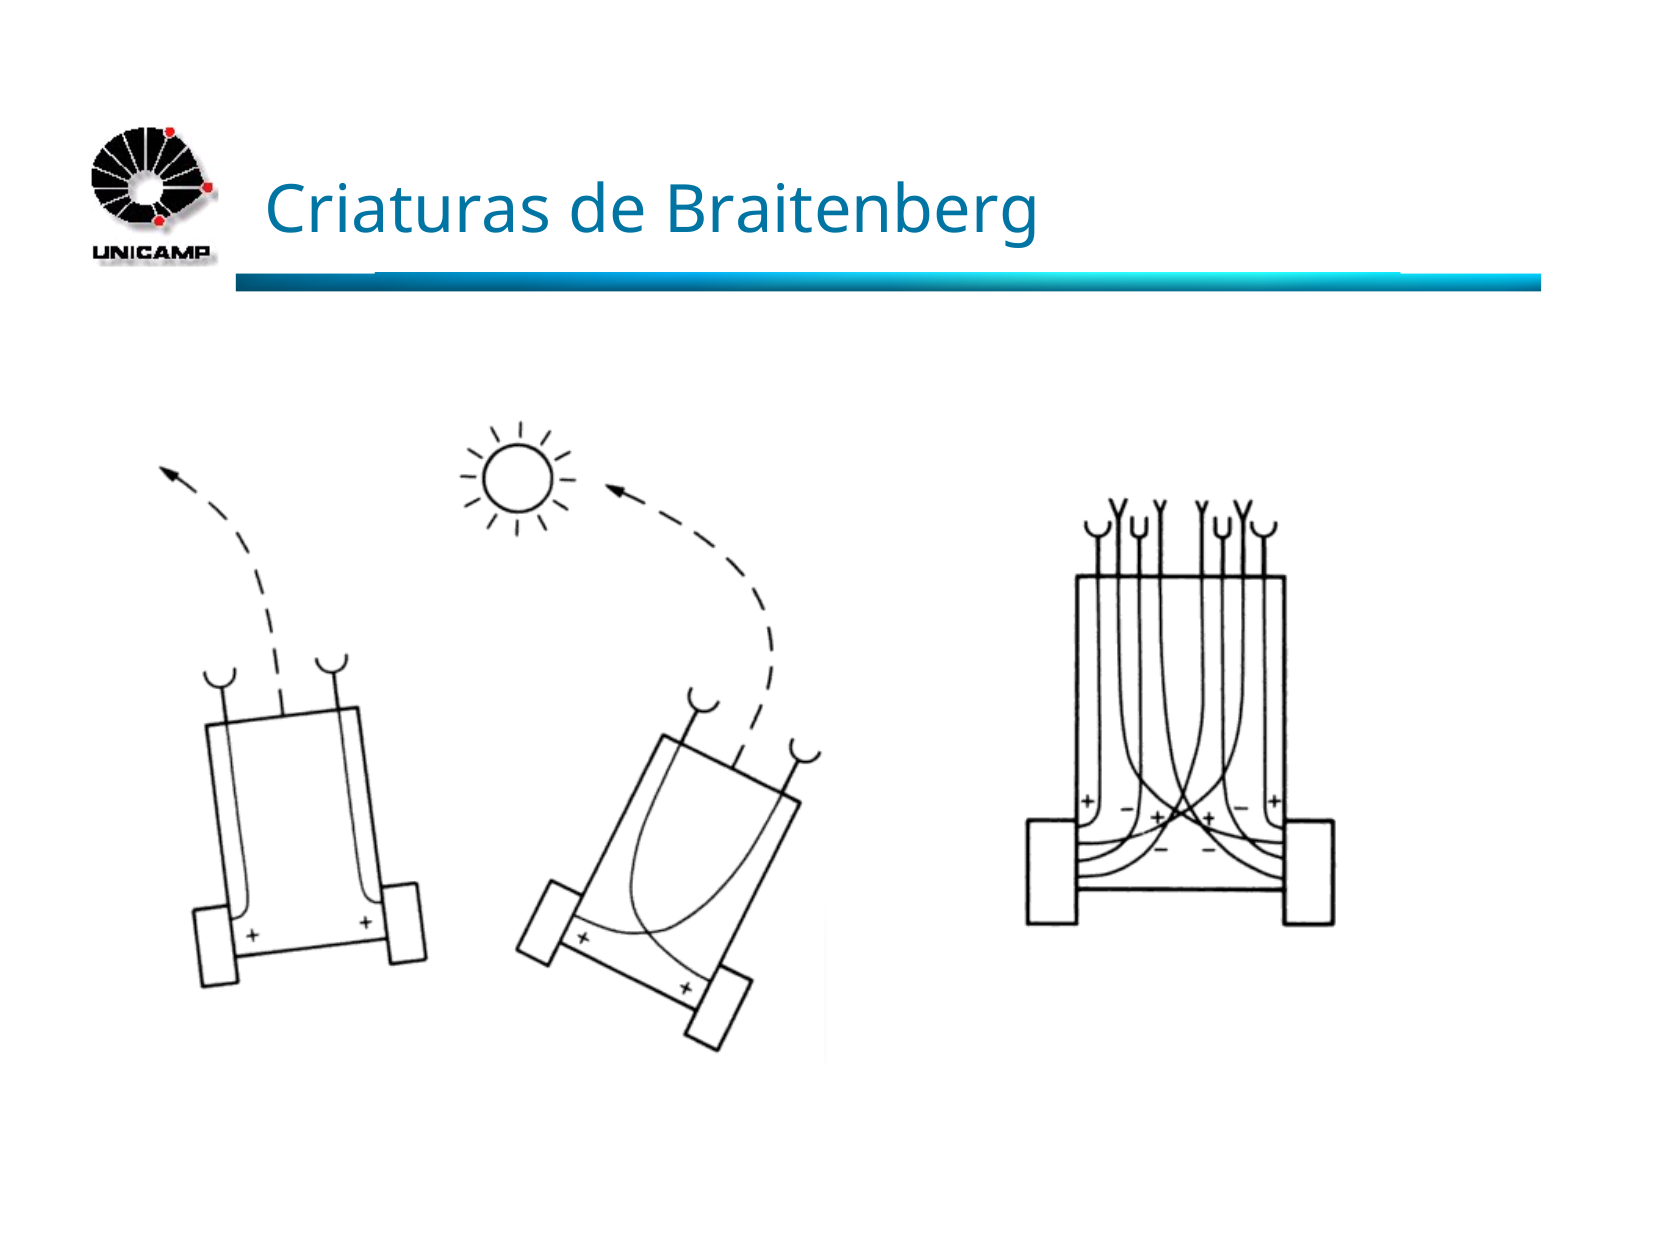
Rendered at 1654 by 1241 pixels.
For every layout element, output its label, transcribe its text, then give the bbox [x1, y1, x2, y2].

picture [123, 409, 827, 1063]
picture [125, 272, 1654, 295]
title Criaturas de Braitenberg [264, 42, 1534, 250]
picture [1003, 472, 1361, 951]
